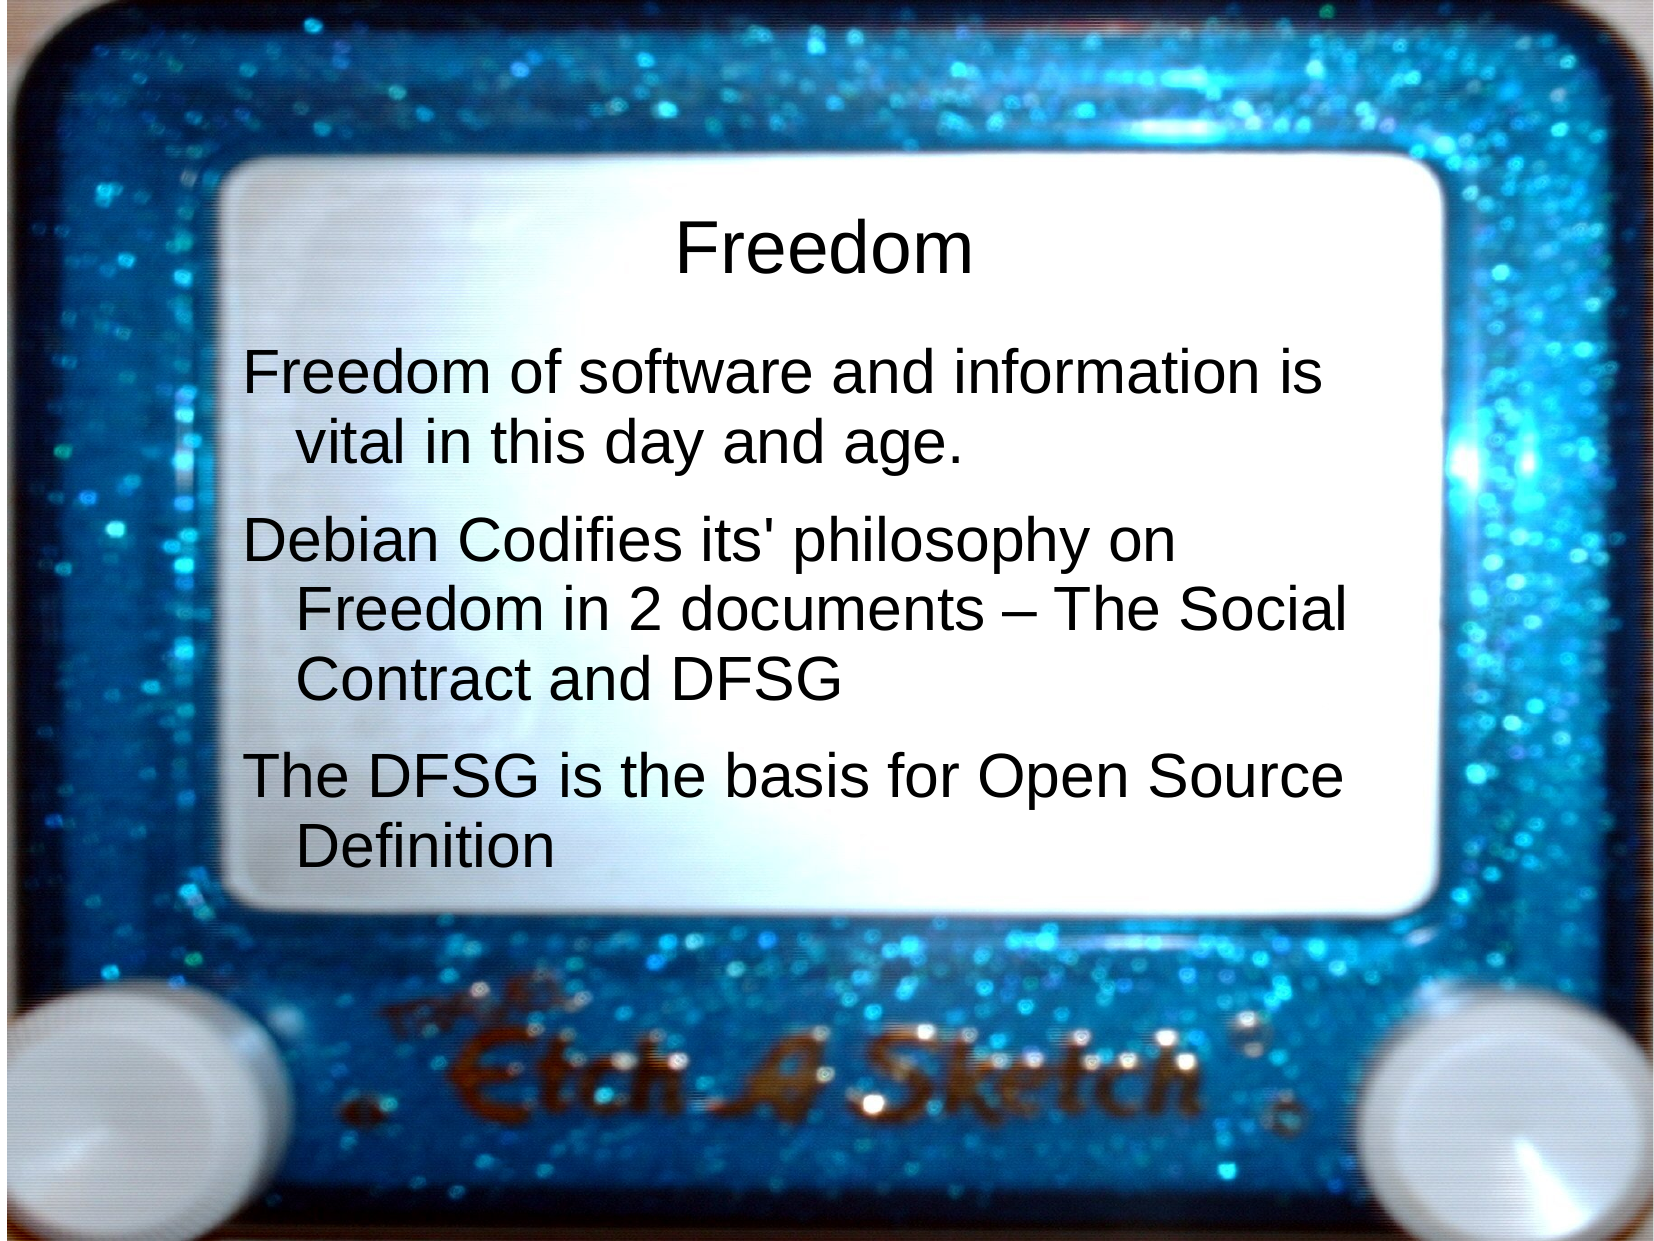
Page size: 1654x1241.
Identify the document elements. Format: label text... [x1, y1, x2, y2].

list Freedom of software and information is vital in this day and age. Debian Codifies its' philosophy on Freedom in 2 documents – The Social Contract and DFSG The DFSG is the basis for Open Source Definition [225, 337, 1426, 886]
title Freedom [225, 157, 1426, 337]
picture [7, 0, 1654, 1241]
